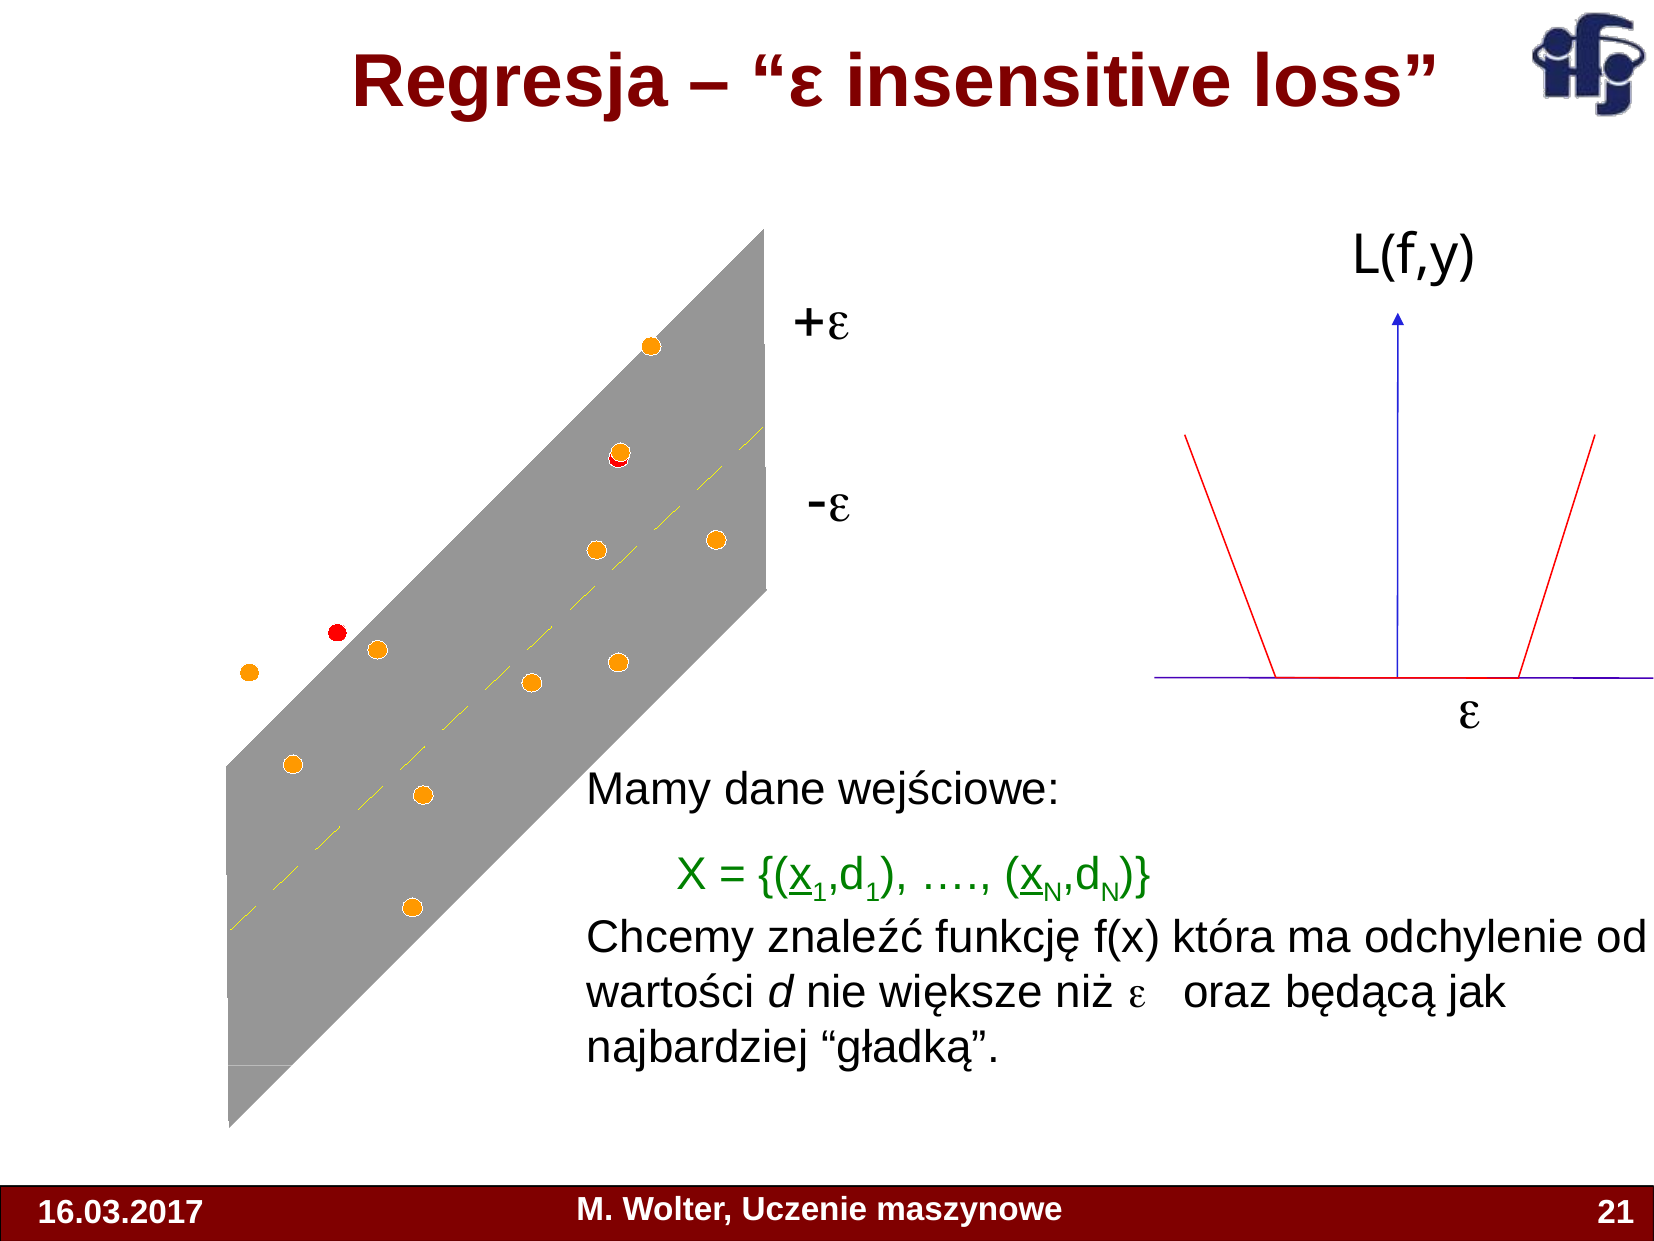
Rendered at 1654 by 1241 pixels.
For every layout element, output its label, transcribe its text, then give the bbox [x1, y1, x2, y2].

text_box [227, 1066, 292, 1129]
text_box L(f,y) [1336, 206, 1520, 298]
text_box  [1442, 680, 1498, 749]
title Regresja – “ε insensitive loss” [45, 0, 1654, 154]
text_box [225, 227, 768, 1065]
text_box [239, 663, 260, 682]
list Mamy dane wejściowe: X = {(x1,d1), …., (xN,dN)} Chcemy znaleźć funkcję f(x) która ma odchylenie od wartości d nie większe niż  oraz będącą jak najbardziej “gładką”. [586, 759, 1654, 1158]
text_box  [793, 473, 868, 542]
text_box [327, 623, 348, 642]
text_box  [777, 290, 867, 360]
